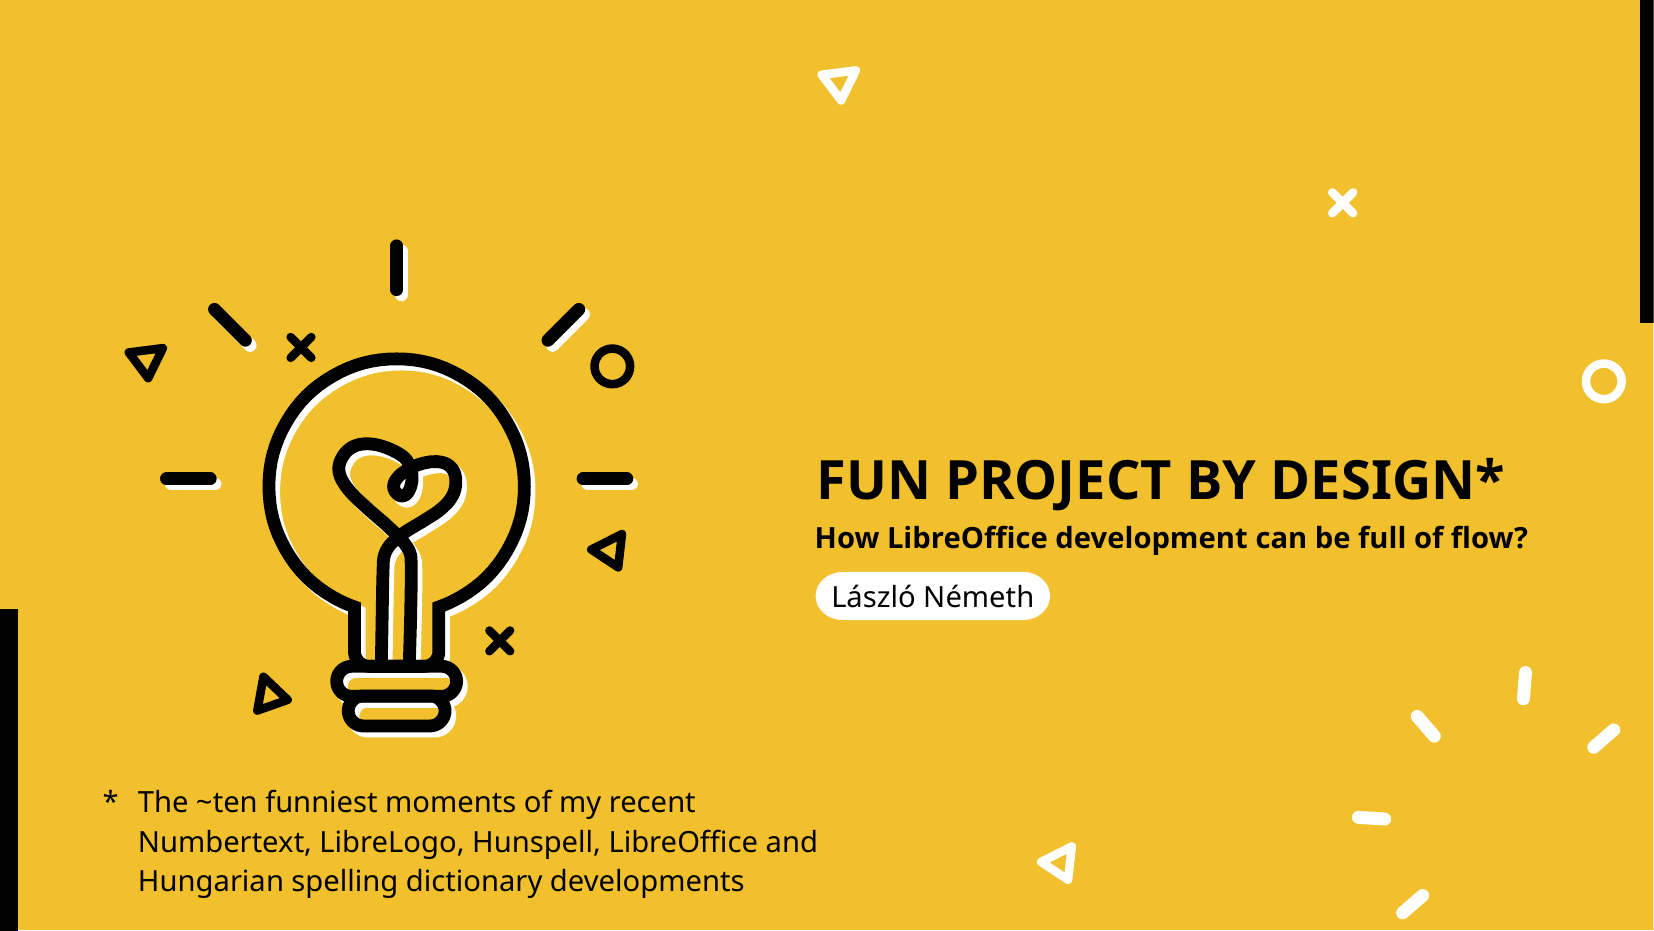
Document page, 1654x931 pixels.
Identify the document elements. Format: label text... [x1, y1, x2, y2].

title FUN PROJECT BY DESIGN* [816, 404, 1576, 553]
text_box How LibreOffice development can be full of flow? [792, 512, 1552, 562]
text_box The ~ten funniest moments of my recent Numbertext, LibreLogo, Hunspell, LibreOffice and Hungarian spelling dictionary developments [102, 761, 826, 921]
text_box László Németh [815, 571, 1051, 621]
